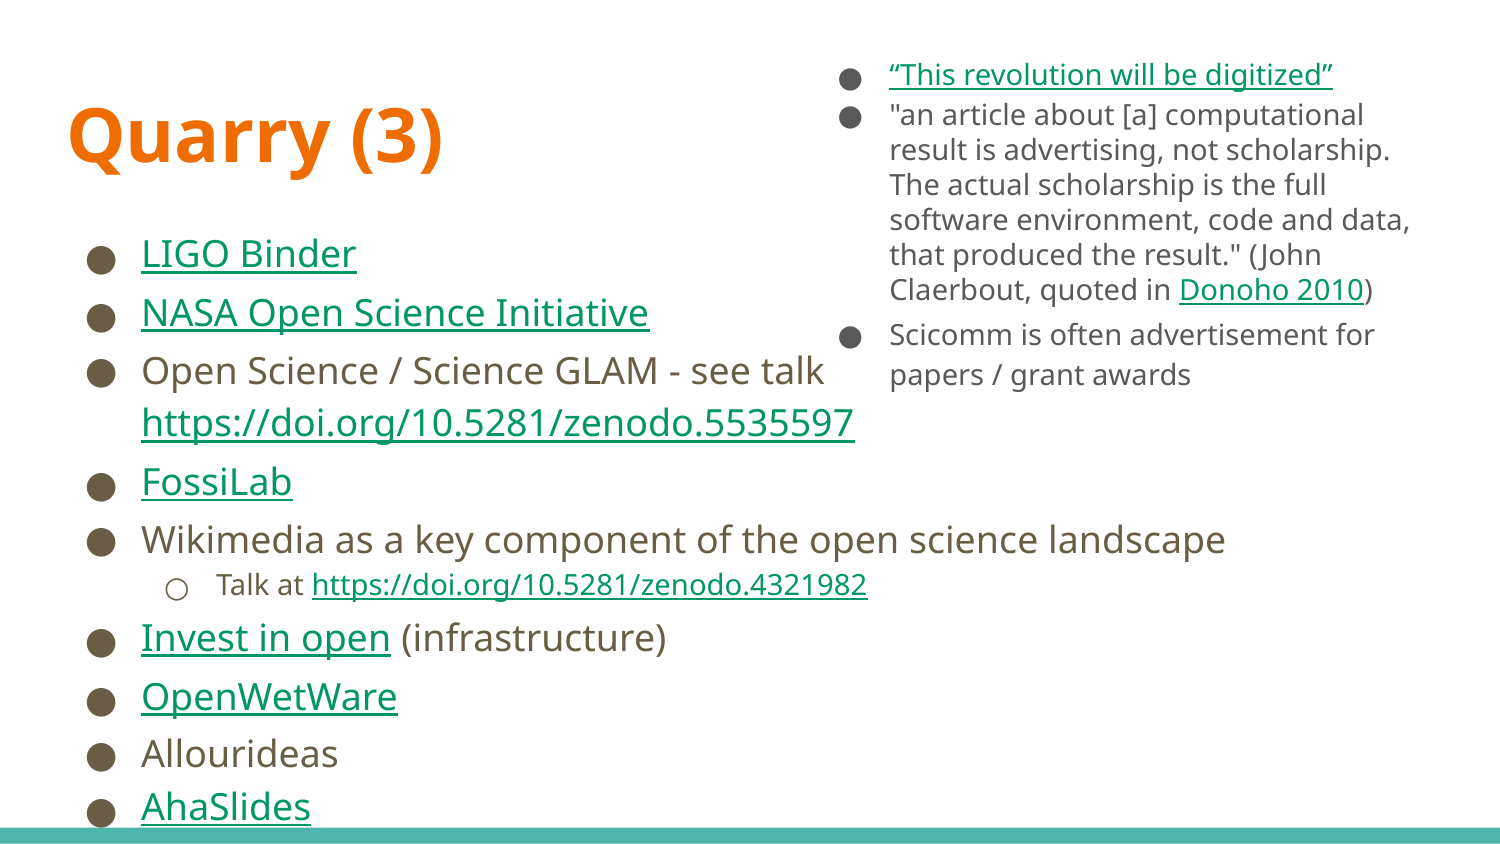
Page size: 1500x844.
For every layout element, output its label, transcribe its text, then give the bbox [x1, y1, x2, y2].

text_box “This revolution will be digitized” "an article about [a] computational result is advertising, not scholarship. The actual scholarship is the full software environment, code and data, that produced the result." (John Claerbout, quoted in Donoho 2010) Scicomm is often advertisement for papers / grant awards [799, 41, 1462, 407]
list LIGO Binder NASA Open Science Initiative Open Science / Science GLAM - see talk https://doi.org/10.5281/zenodo.5535597 FossiLab Wikimedia as a key component of the open science landscape Talk at https://doi.org/10.5281/zenodo.4321982 Invest in open (infrastructure) OpenWetWare Allourideas AhaSlides [51, 207, 1449, 744]
title Quarry (3) [51, 72, 799, 207]
